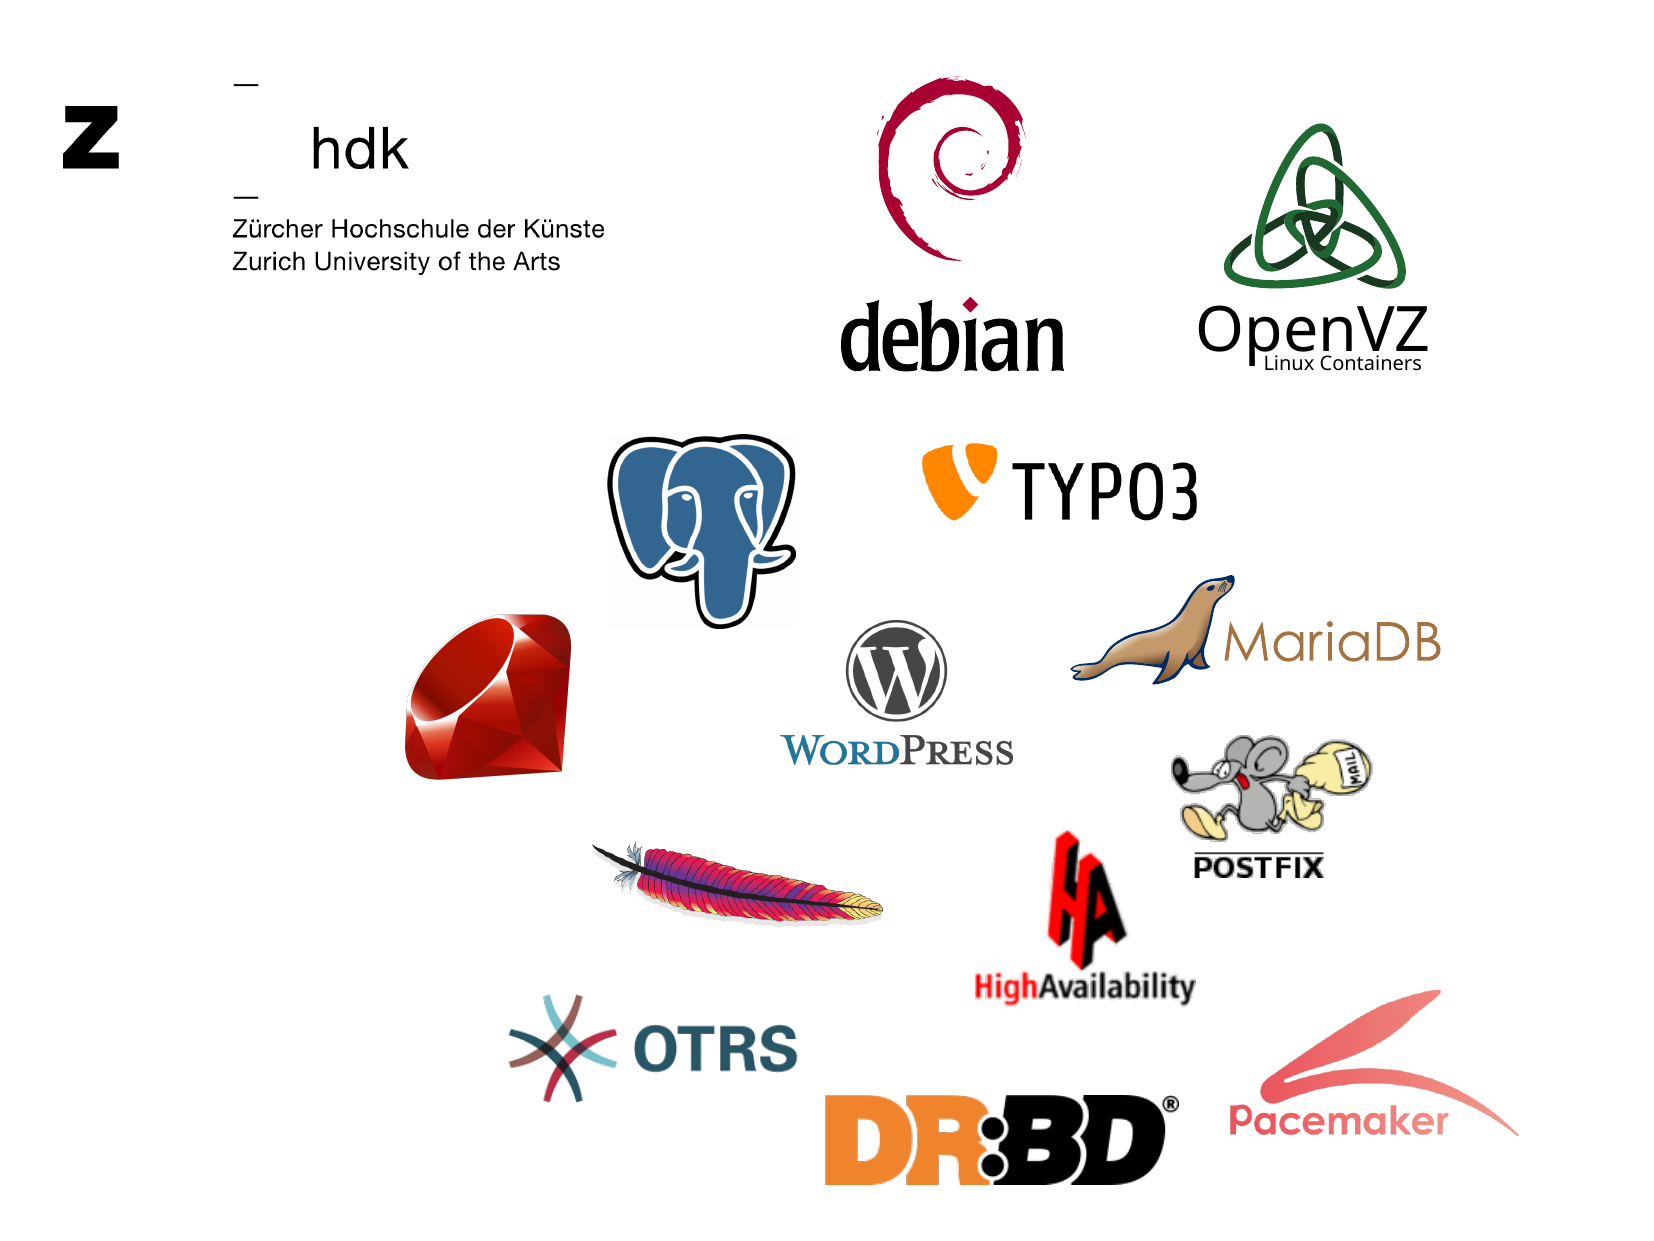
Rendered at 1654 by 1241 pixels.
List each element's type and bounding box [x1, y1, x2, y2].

picture [495, 956, 811, 1141]
picture [63, 0, 604, 448]
picture [825, 734, 1537, 1186]
picture [1065, 570, 1446, 690]
picture [1185, 120, 1445, 380]
picture [840, 75, 1066, 373]
picture [607, 434, 1013, 766]
picture [882, 404, 1246, 559]
picture [589, 839, 886, 931]
picture [405, 614, 571, 781]
